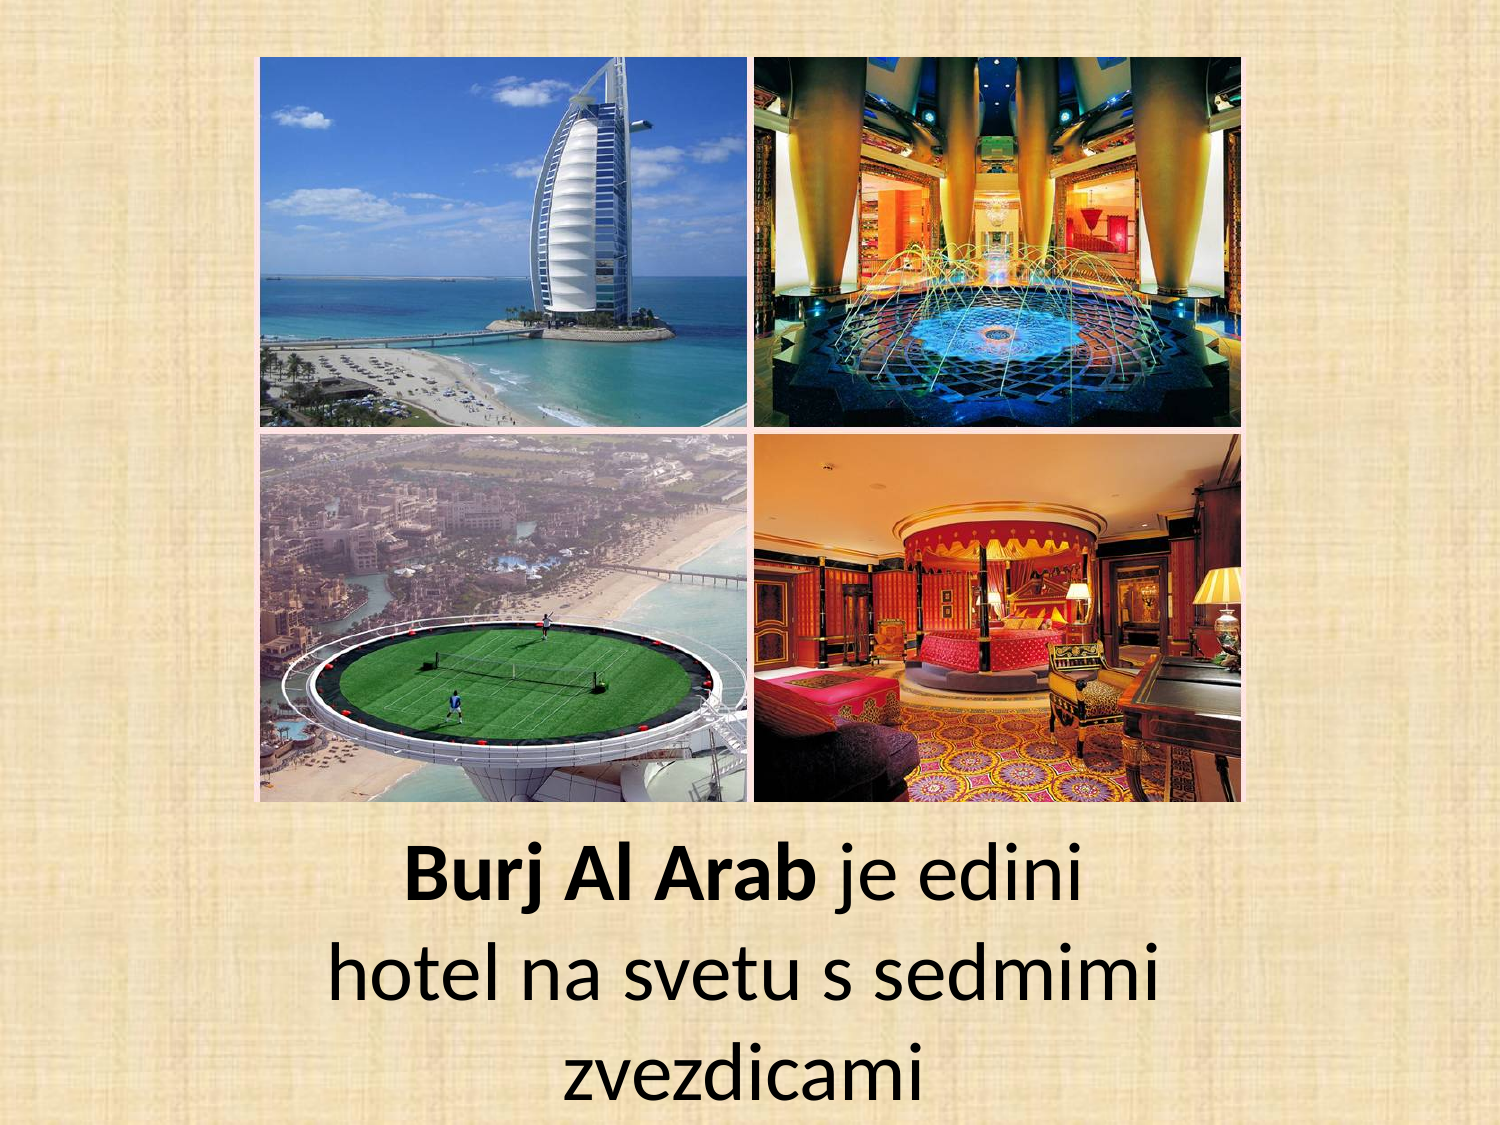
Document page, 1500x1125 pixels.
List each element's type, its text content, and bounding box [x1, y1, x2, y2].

title Burj Al Arab je edini hotel na svetu s sedmimi zvezdicami [294, 802, 1194, 1125]
picture [0, 0, 1500, 1125]
